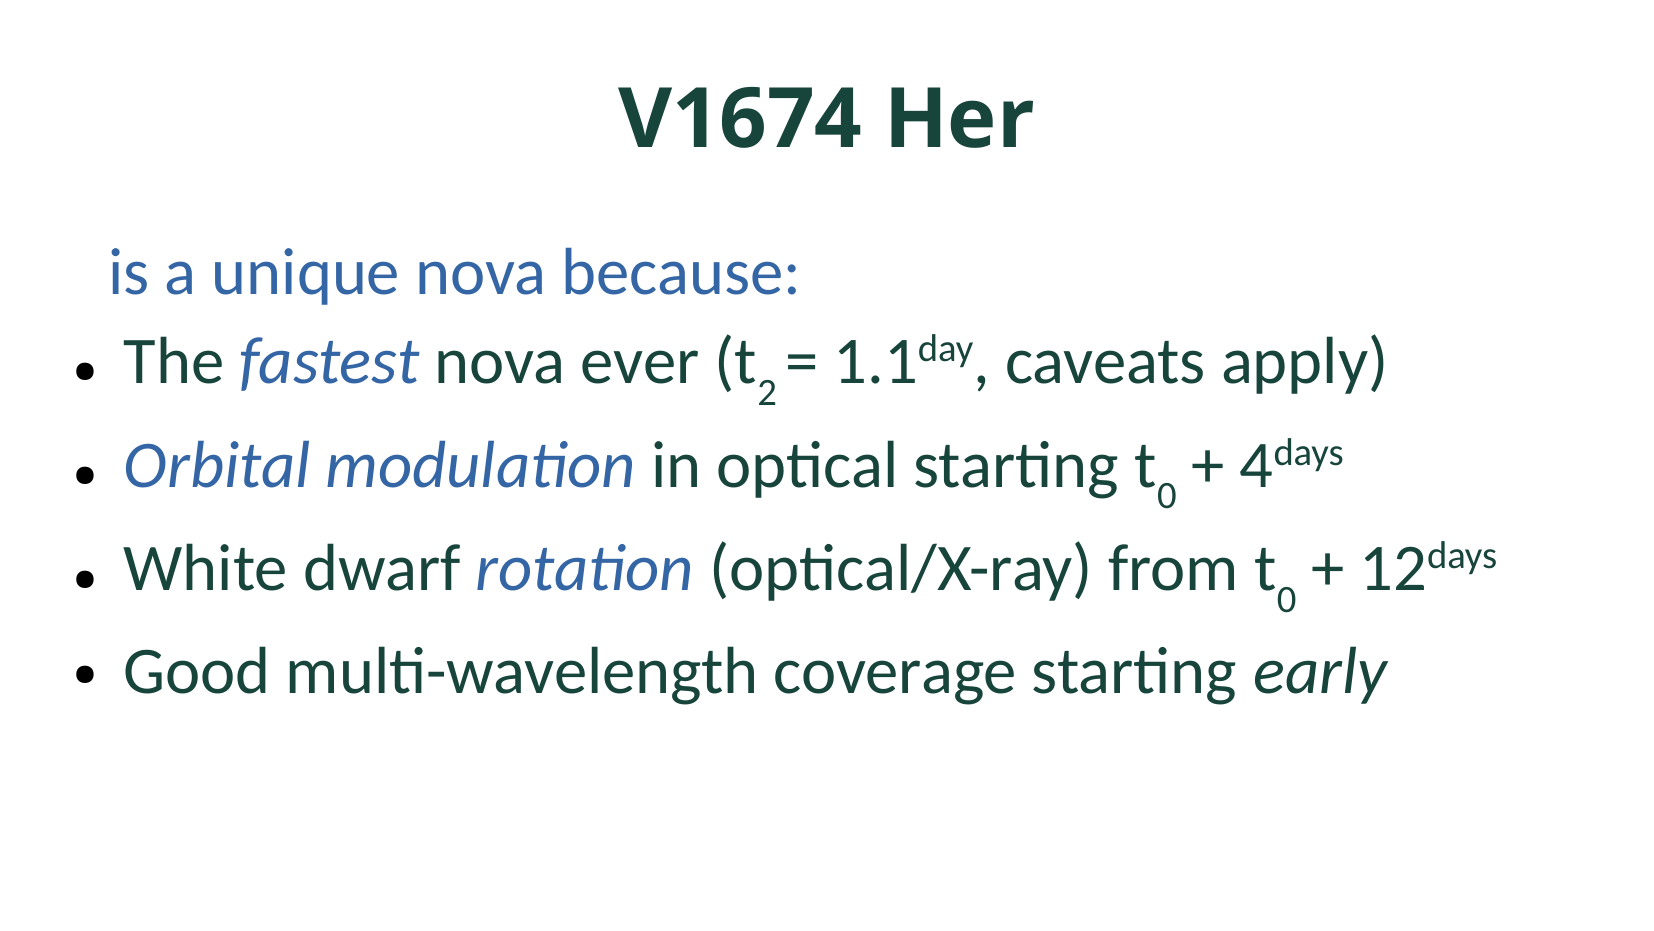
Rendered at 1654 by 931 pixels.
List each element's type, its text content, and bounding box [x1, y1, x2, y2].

title V1674 Her [82, 22, 1571, 190]
subtitle is a unique nova because: The fastest nova ever (t2 = 1.1day, caveats apply) Orbital modulation in optical starting t0 + 4days White dwarf rotation (optical/X-ray) from t0 + 12days Good multi-wavelength coverage starting early [73, 190, 1636, 919]
